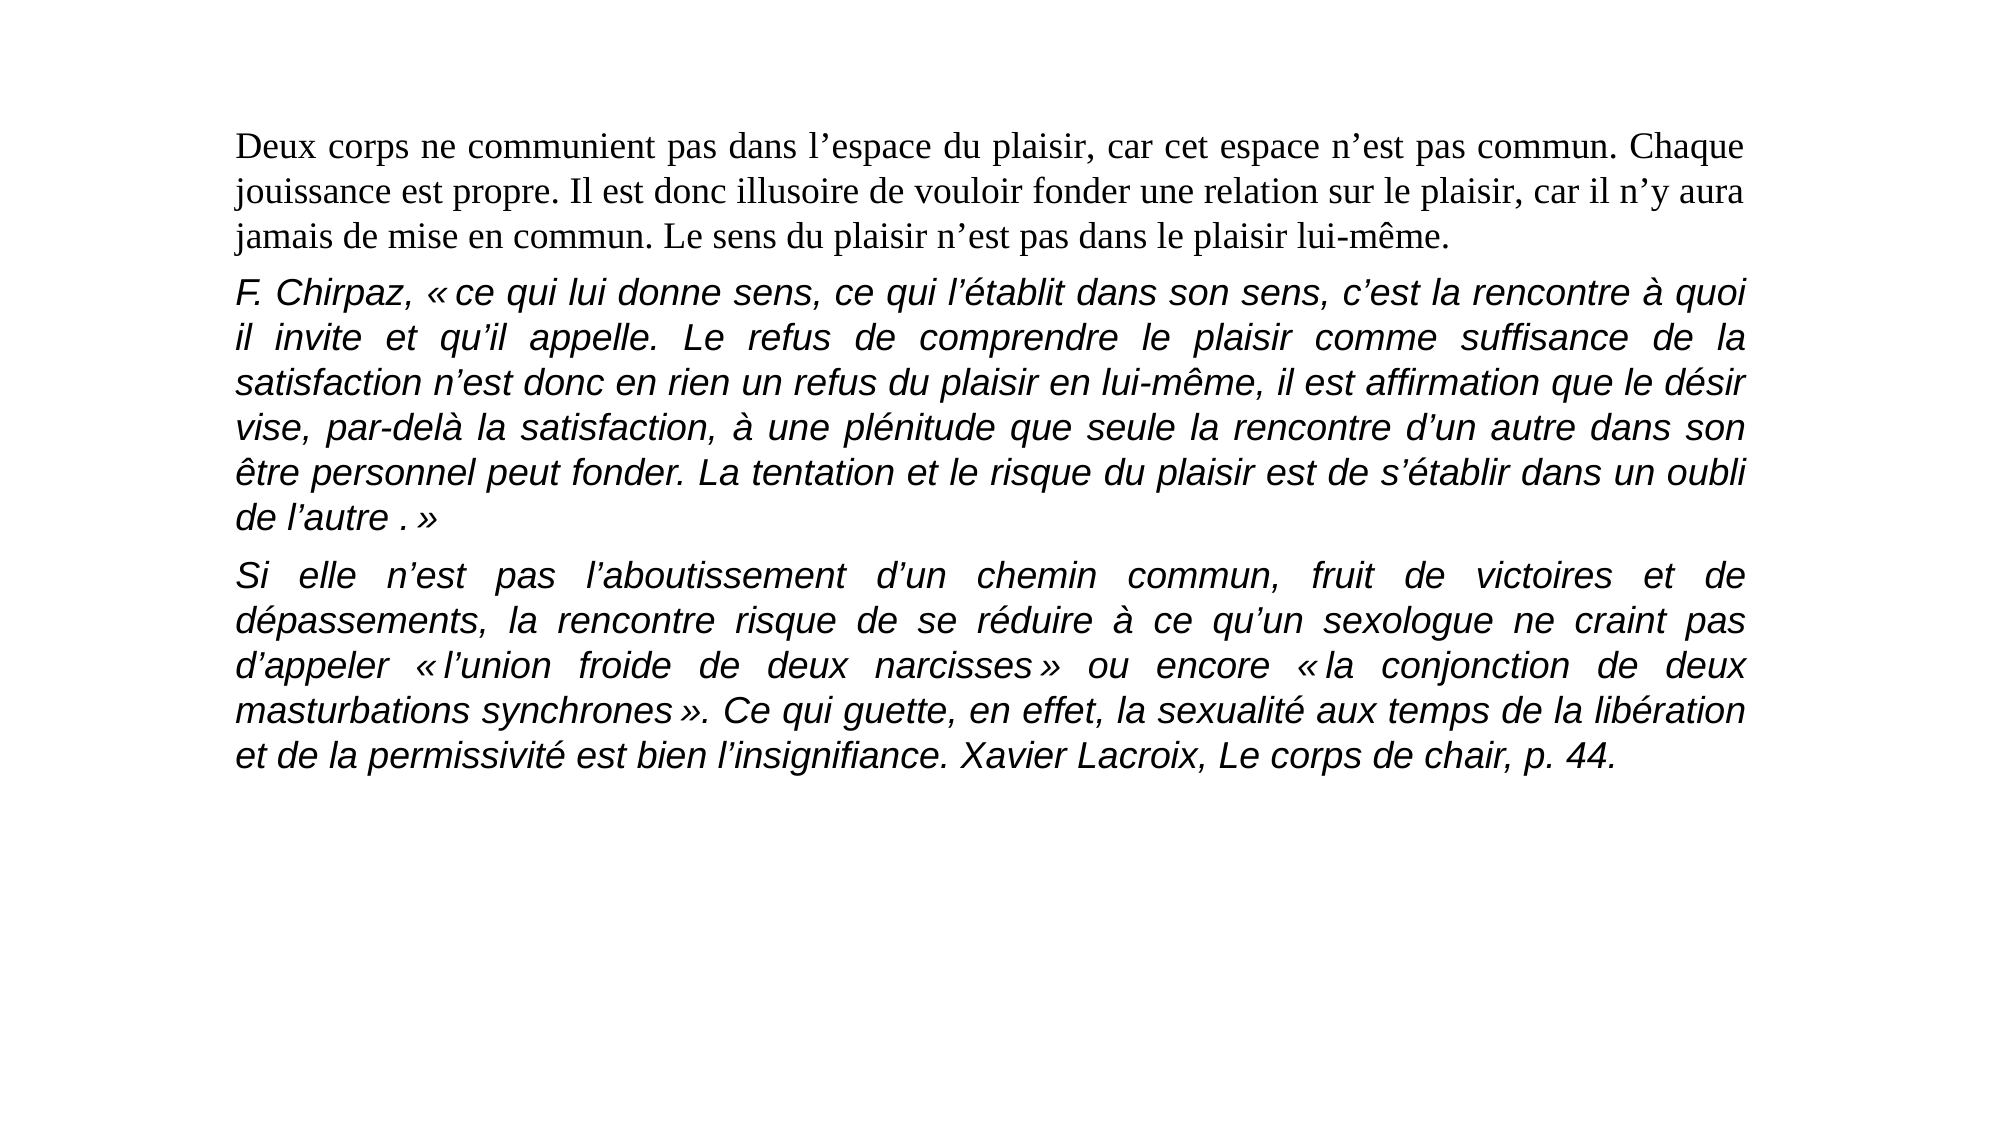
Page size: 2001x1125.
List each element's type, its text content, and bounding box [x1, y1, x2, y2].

text_box Deux corps ne communient pas dans l’espace du plaisir, car cet espace n’est pas commun. Chaque jouissance est propre. Il est donc illusoire de vouloir fonder une relation sur le plaisir, car il n’y aura jamais de mise en commun. Le sens du plaisir n’est pas dans le plaisir lui-même. F. Chirpaz, « ce qui lui donne sens, ce qui l’établit dans son sens, c’est la rencontre à quoi il invite et qu’il appelle. Le refus de comprendre le plaisir comme suffisance de la satisfaction n’est donc en rien un refus du plaisir en lui-même, il est affirmation que le désir vise, par-delà la satisfaction, à une plénitude que seule la rencontre d’un autre dans son être personnel peut fonder. La tentation et le risque du plaisir est de s’établir dans un oubli de l’autre . » Si elle n’est pas l’aboutissement d’un chemin commun, fruit de victoires et de dépassements, la rencontre risque de se réduire à ce qu’un sexologue ne craint pas d’appeler « l’union froide de deux narcisses » ou encore « la conjonction de deux masturbations synchrones ». Ce qui guette, en effet, la sexualité aux temps de la libération et de la permissivité est bien l’insignifiance. Xavier Lacroix, Le corps de chair, p. 44. [131, 113, 1762, 815]
